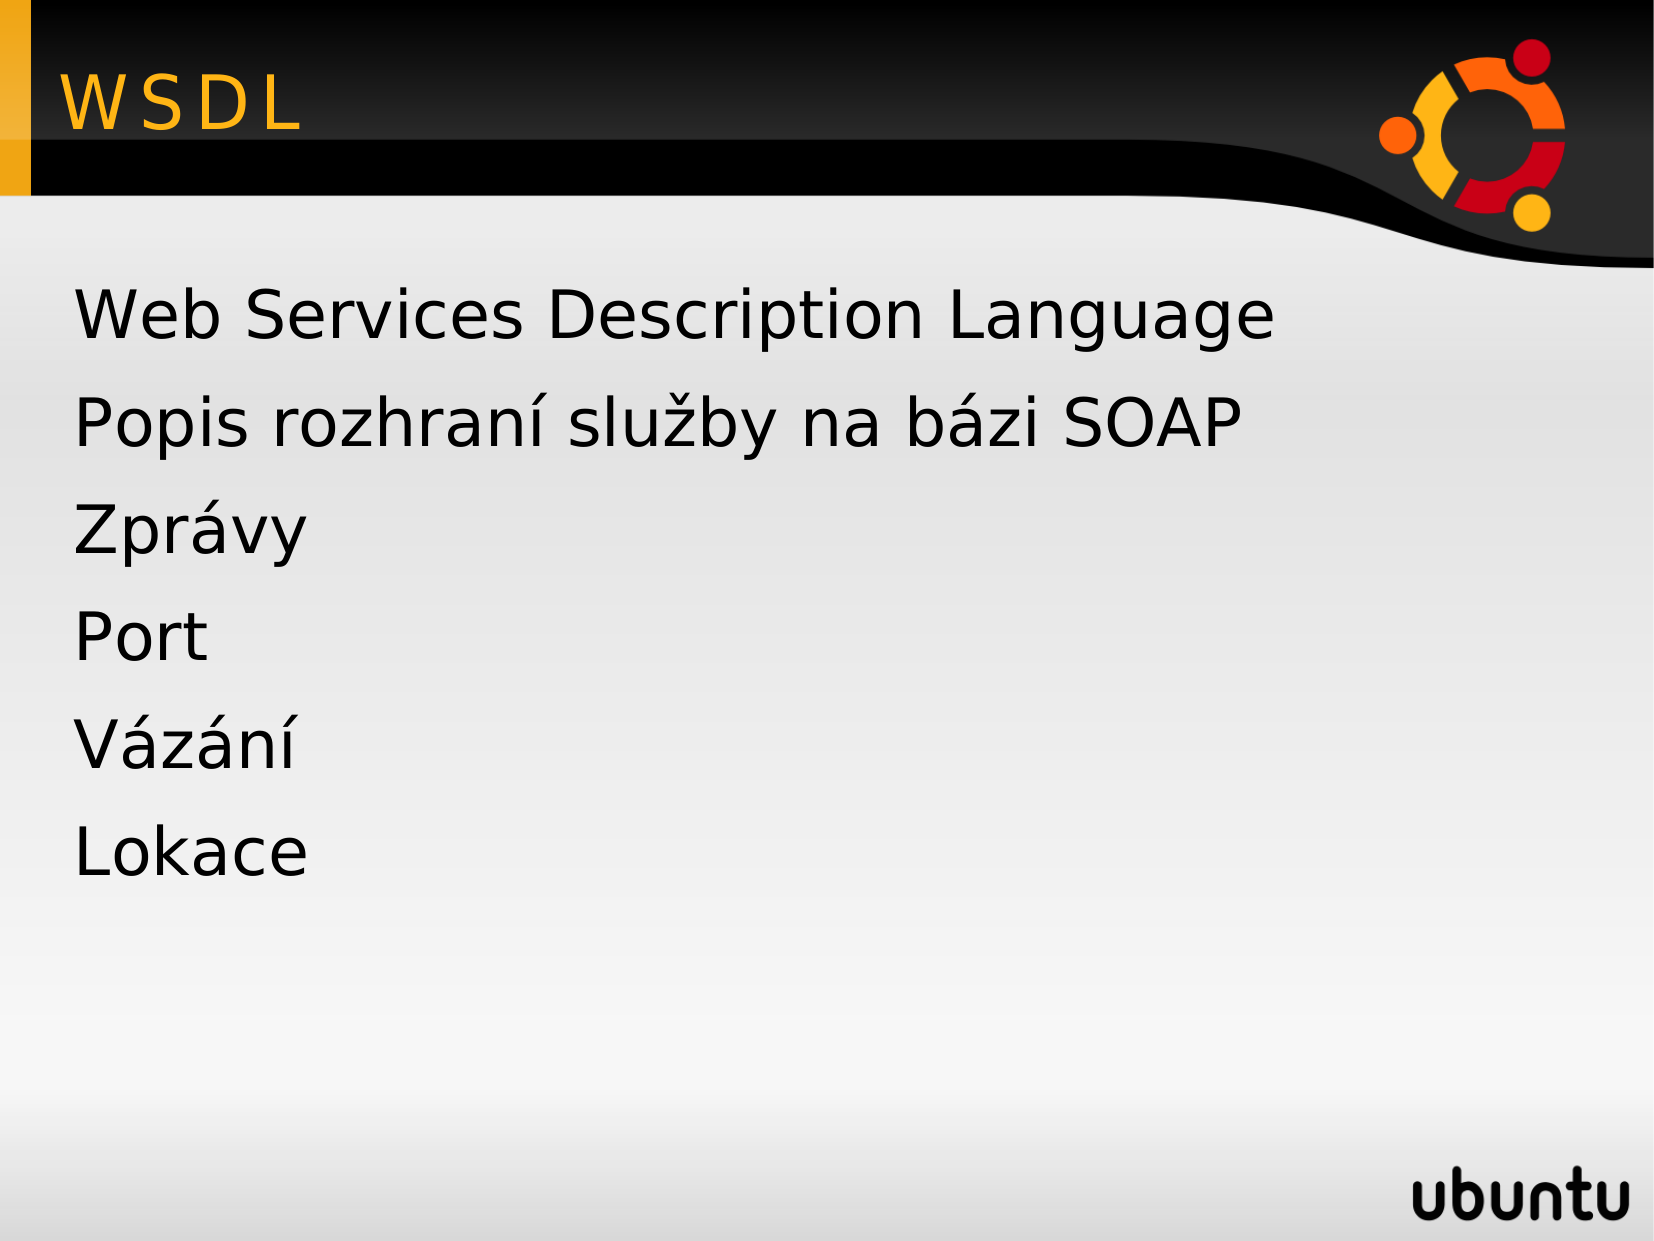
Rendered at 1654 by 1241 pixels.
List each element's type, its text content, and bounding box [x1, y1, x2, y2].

picture [0, 0, 1654, 1241]
list Web Services Description Language Popis rozhraní služby na bázi SOAP Zprávy Port Vázání Lokace [56, 276, 1545, 1096]
title WSDL [59, 29, 1270, 178]
